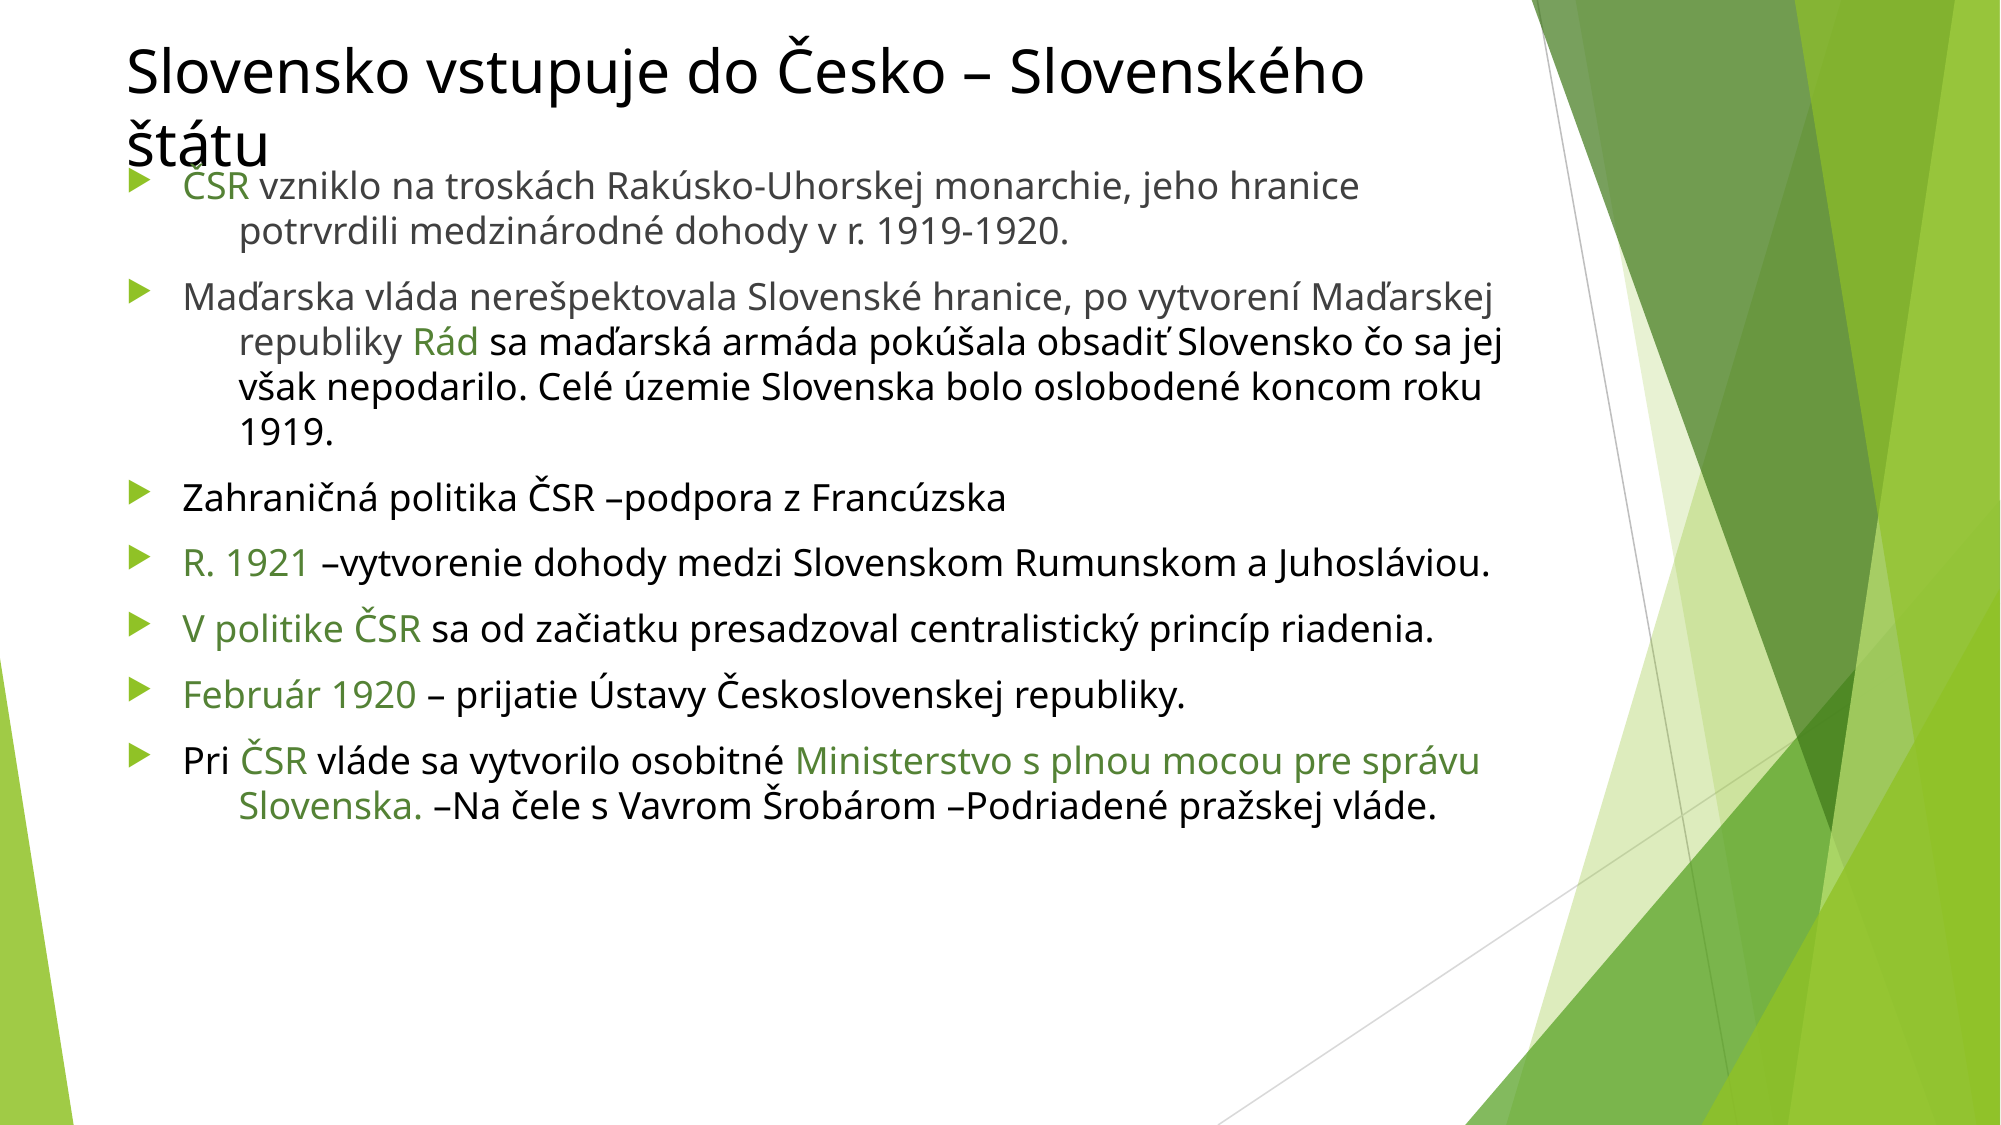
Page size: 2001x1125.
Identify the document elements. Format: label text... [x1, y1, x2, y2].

list ČSR vzniklo na troskách Rakúsko-Uhorskej monarchie, jeho hranice potrvrdili medzinárodné dohody v r. 1919-1920. Maďarska vláda nerešpektovala Slovenské hranice, po vytvorení Maďarskej republiky Rád sa maďarská armáda pokúšala obsadiť Slovensko čo sa jej však nepodarilo. Celé územie Slovenska bolo oslobodené koncom roku 1919. Zahraničná politika ČSR –podpora z Francúzska R. 1921 –vytvorenie dohody medzi Slovenskom Rumunskom a Juhosláviou. V politike ČSR sa od začiatku presadzoval centralistický princíp riadenia. Február 1920 – prijatie Ústavy Československej republiky. Pri ČSR vláde sa vytvorilo osobitné Ministerstvo s plnou mocou pre správu Slovenska. –Na čele s Vavrom Šrobárom –Podriadené pražskej vláde. [111, 154, 1522, 952]
title Slovensko vstupuje do Česko – Slovenského štátu [111, 25, 1522, 154]
